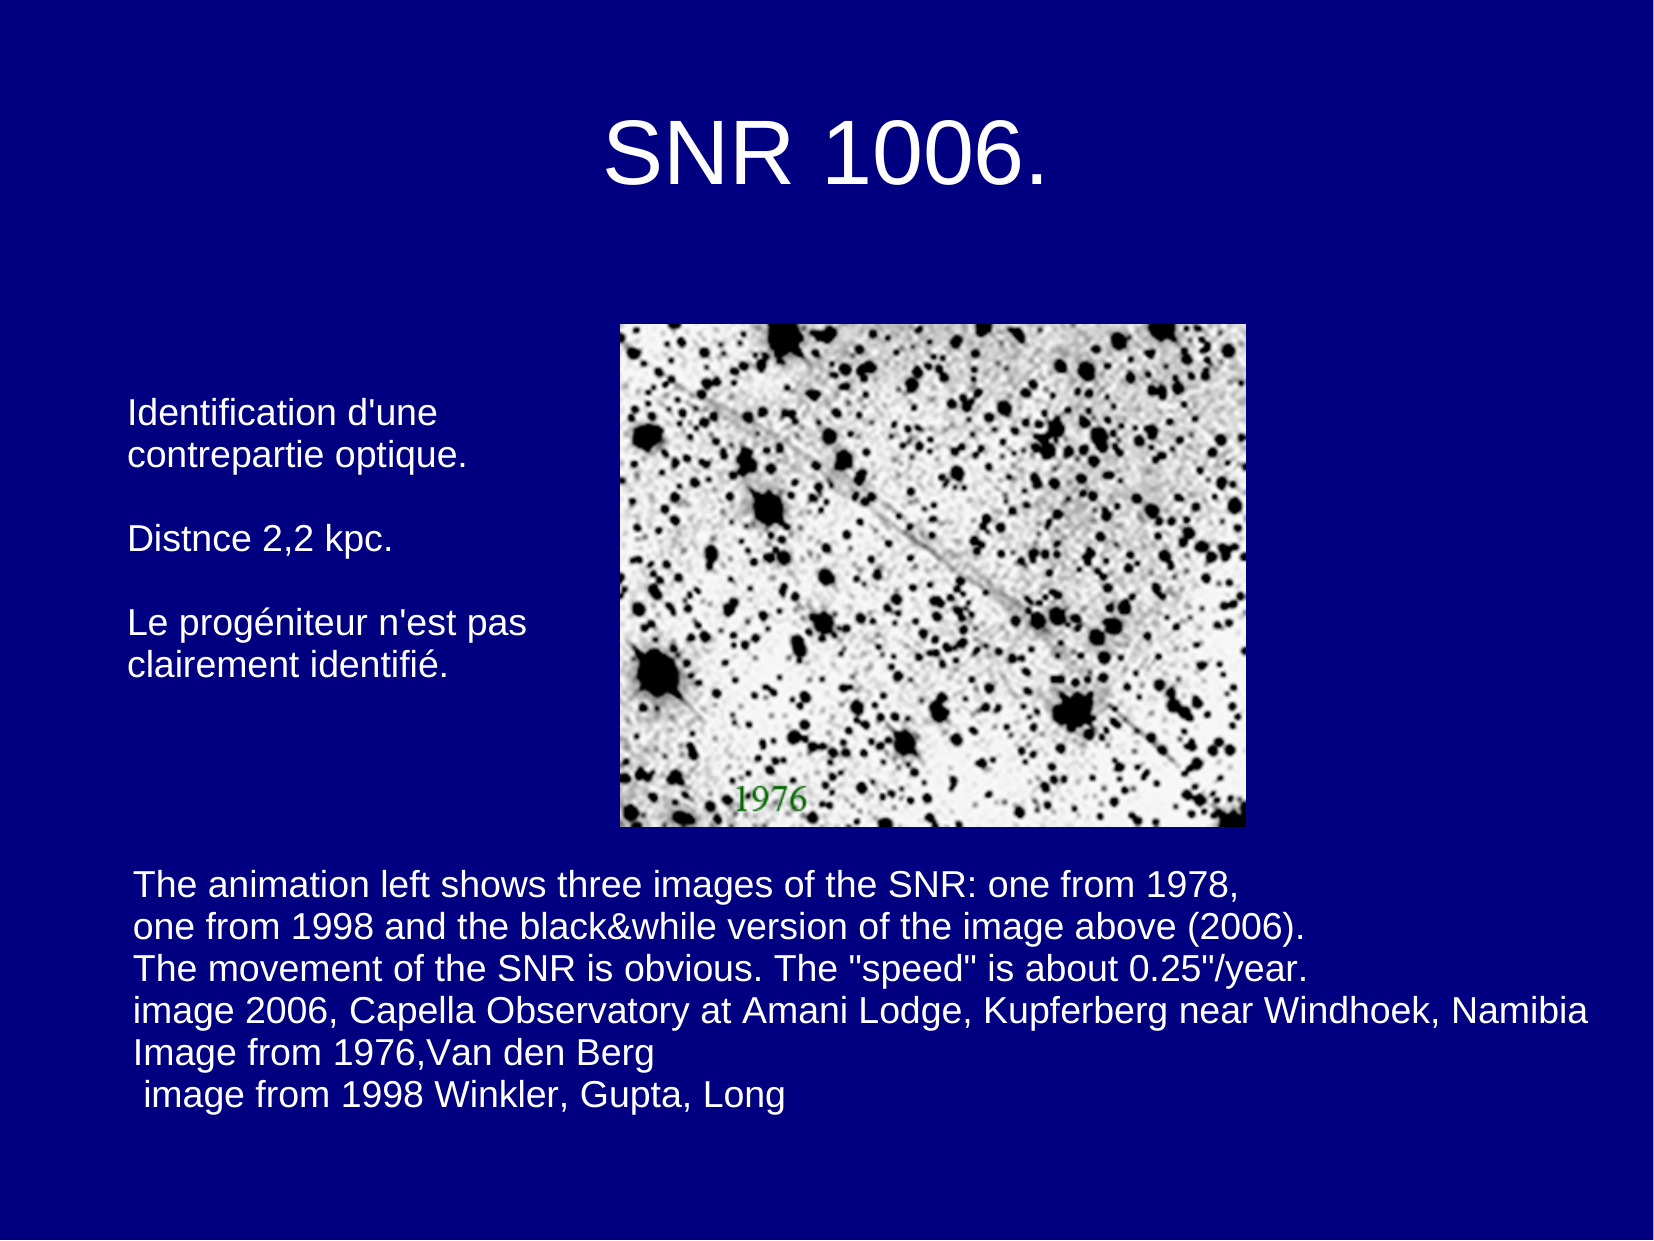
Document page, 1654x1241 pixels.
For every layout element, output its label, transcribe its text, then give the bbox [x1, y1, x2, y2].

picture [620, 324, 1246, 827]
text_box Identification d'une contrepartie optique. Distnce 2,2 kpc. Le progéniteur n'est pas clairement identifié. [112, 383, 543, 694]
text_box The animation left shows three images of the SNR: one from 1978, one from 1998 and the black&while version of the image above (2006). The movement of the SNR is obvious. The "speed" is about 0.25"/year. image 2006, Capella Observatory at Amani Lodge, Kupferberg near Windhoek, Namibia Image from 1976,Van den Berg image from 1998 Winkler, Gupta, Long [118, 856, 1603, 1124]
title SNR 1006. [82, 49, 1571, 257]
